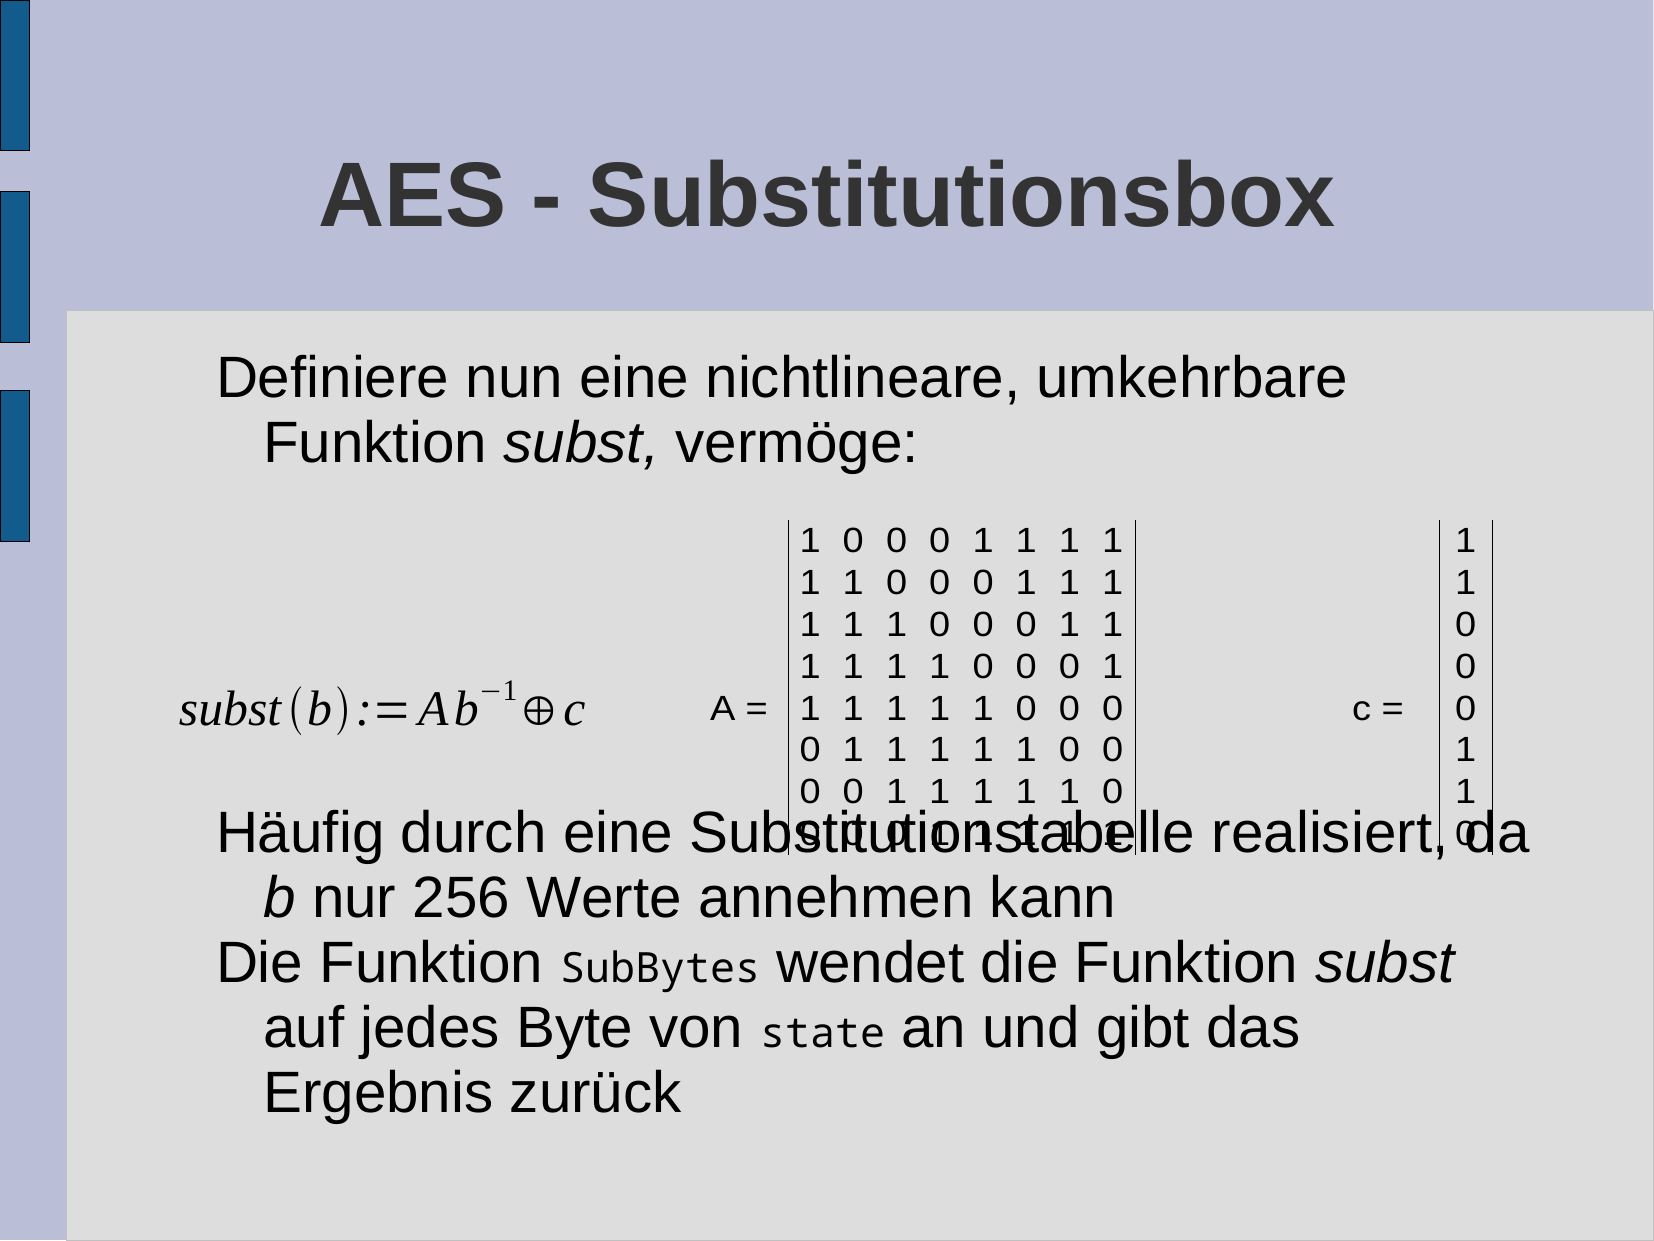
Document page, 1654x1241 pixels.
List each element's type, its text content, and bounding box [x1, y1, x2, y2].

title AES - Substitutionsbox [121, 91, 1534, 299]
chart [169, 673, 591, 739]
chart [708, 501, 1595, 857]
list Definiere nun eine nichtlineare, umkehrbare Funktion subst, vermöge: Häufig durch eine Substitutionstabelle realisiert, da b nur 256 Werte annehmen kann Die Funktion SubBytes wendet die Funktion subst auf jedes Byte von state an und gibt das Ergebnis zurück [121, 344, 1534, 1152]
